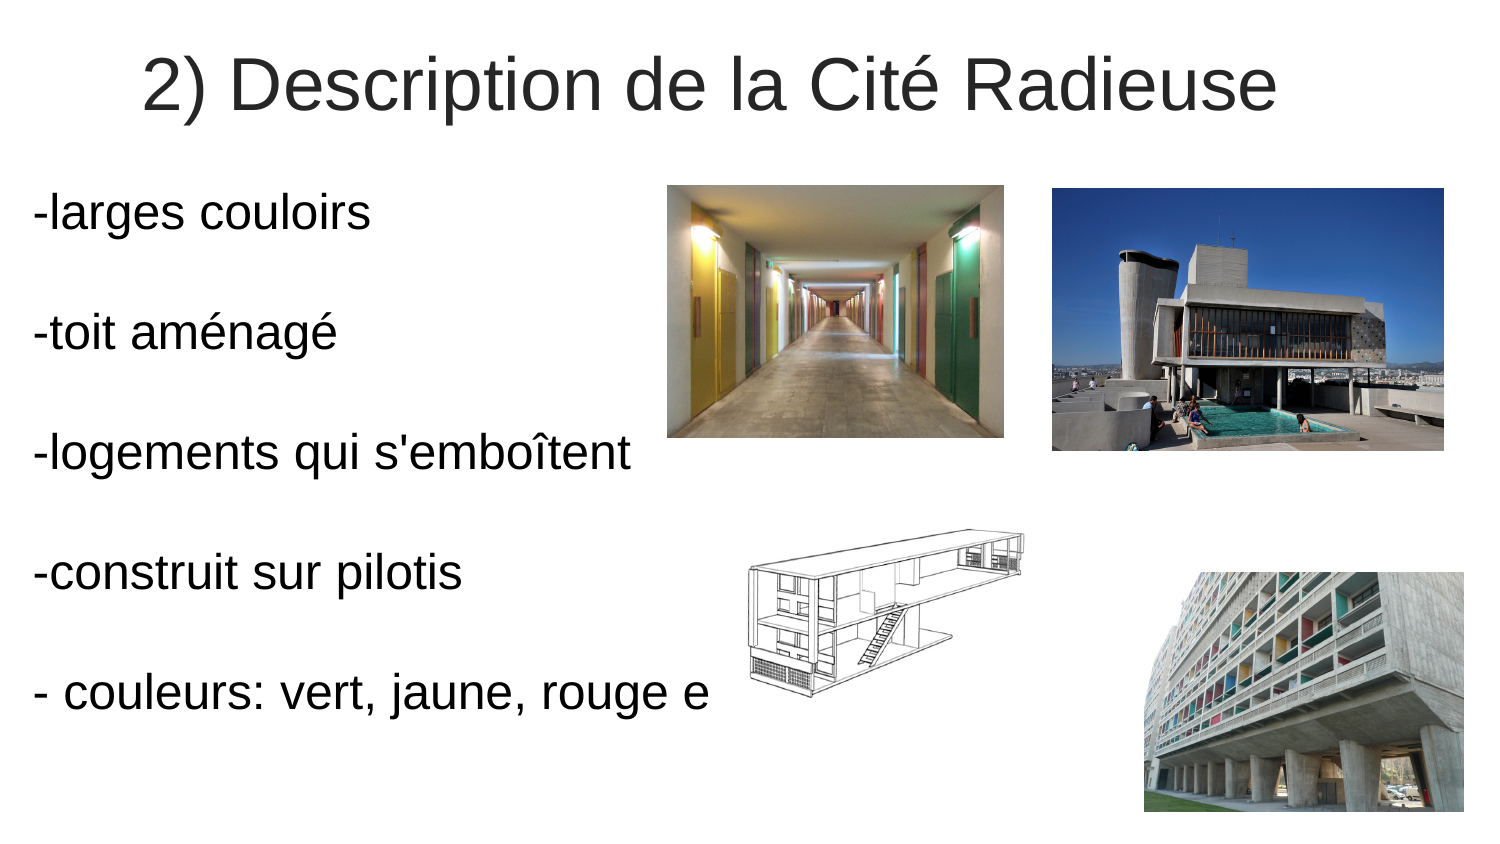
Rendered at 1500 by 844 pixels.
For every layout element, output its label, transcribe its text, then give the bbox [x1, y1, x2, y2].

list -larges couloirs -toit aménagé -logements qui s'emboîtent -construit sur pilotis - couleurs: vert, jaune, rouge et bleu [17, 164, 948, 812]
picture [1052, 188, 1444, 451]
picture [711, 522, 1092, 710]
picture [667, 185, 1004, 438]
title 2) Description de la Cité Radieuse [126, 0, 1477, 141]
picture [1144, 572, 1464, 812]
